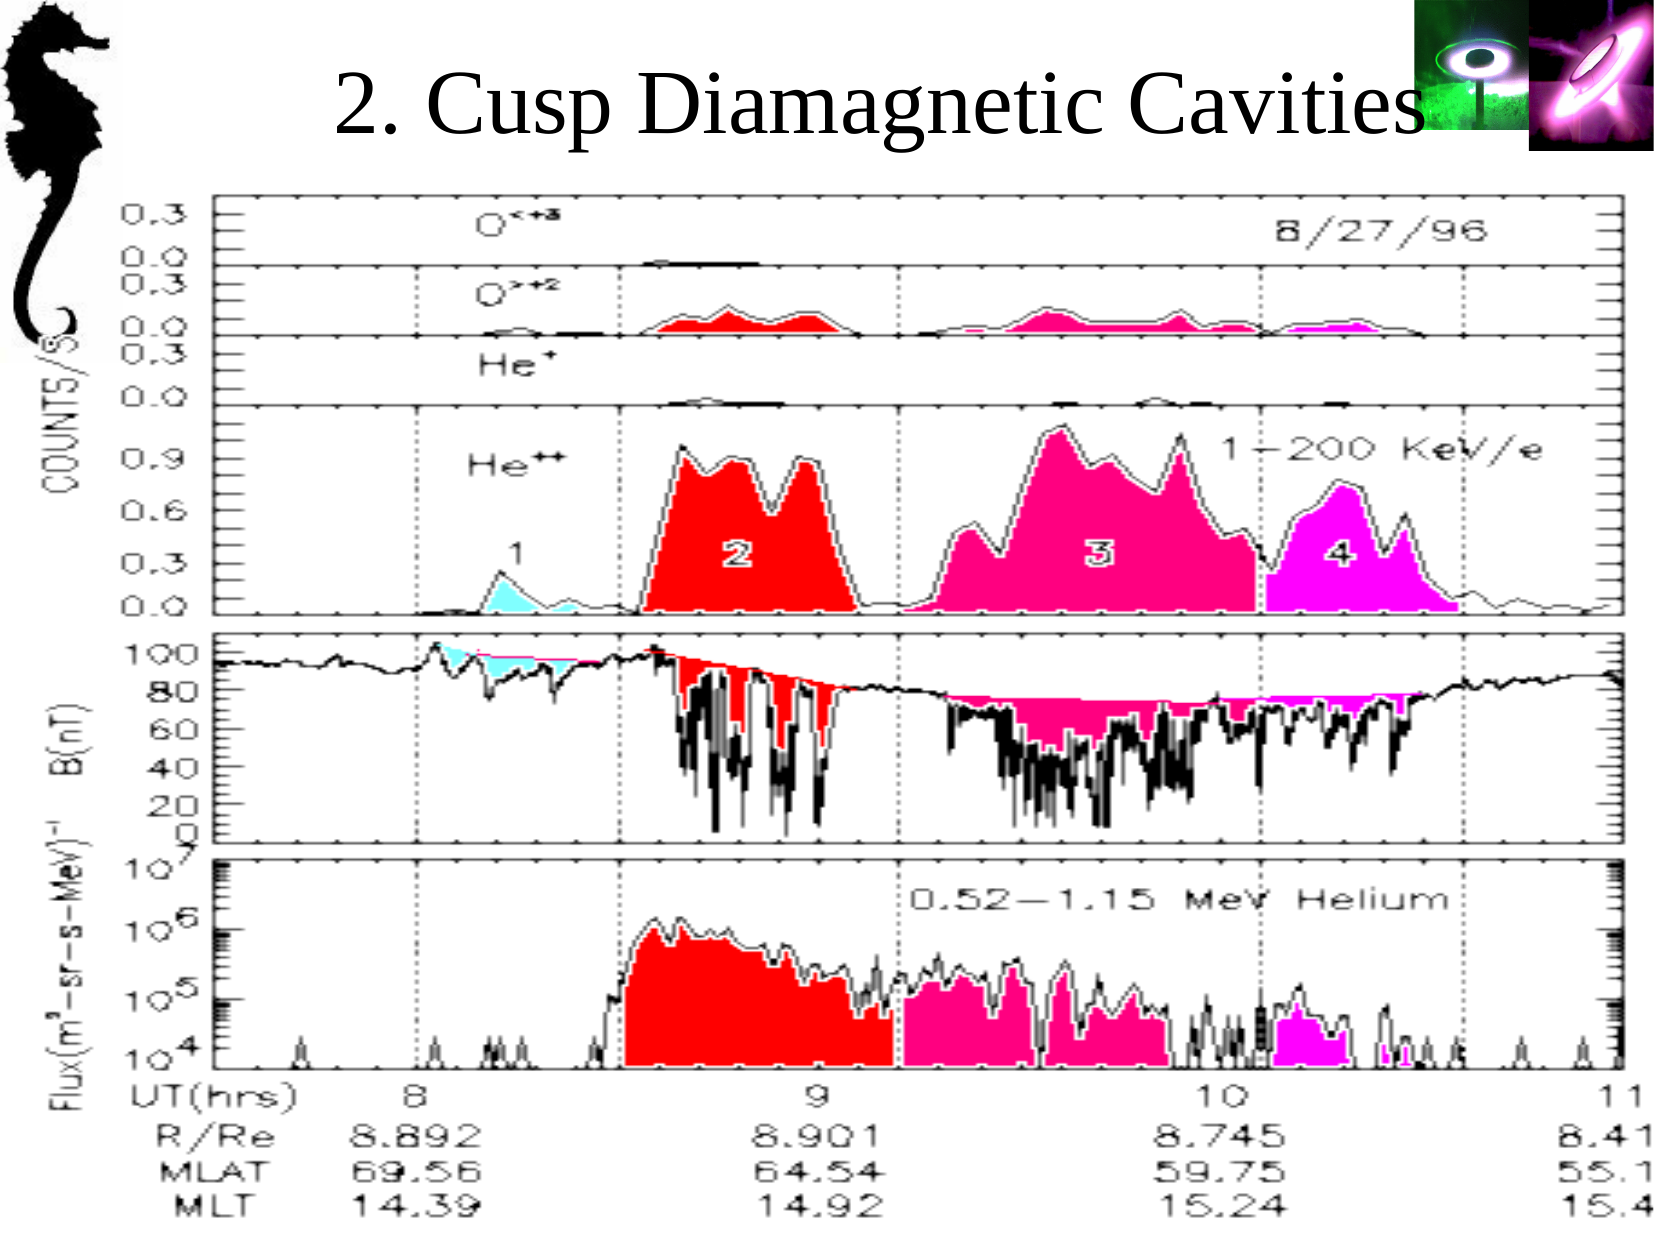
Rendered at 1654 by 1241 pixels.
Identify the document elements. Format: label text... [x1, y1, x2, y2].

title 2. Cusp Diamagnetic Cavities [179, 0, 1585, 137]
picture [0, 0, 1654, 1241]
